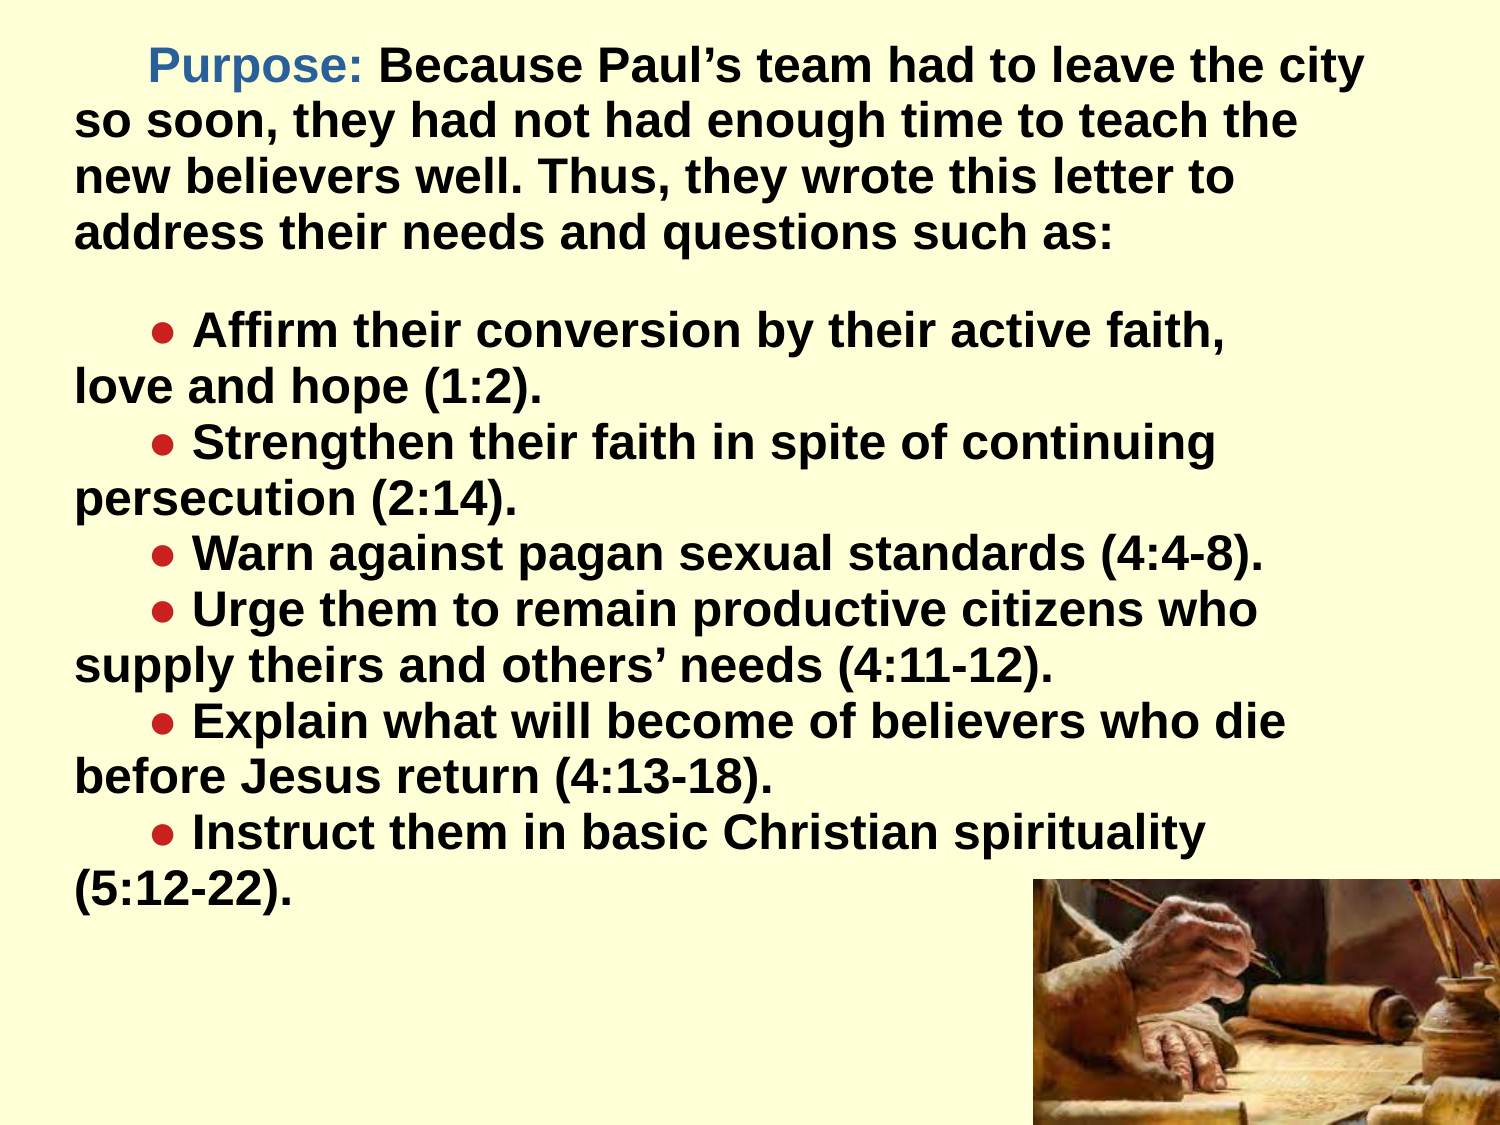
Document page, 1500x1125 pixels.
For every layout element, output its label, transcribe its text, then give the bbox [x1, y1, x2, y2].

picture [1033, 879, 1500, 1125]
text_box ● Affirm their conversion by their active faith, love and hope (1:2). ● Strengthen their faith in spite of continuing persecution (2:14). ● Warn against pagan sexual standards (4:4-8). ● Urge them to remain productive citizens who supply theirs and others’ needs (4:11-12). ● Explain what will become of believers who die before Jesus return (4:13-18). ● Instruct them in basic Christian spirituality (5:12-22). [59, 295, 1418, 924]
text_box Purpose: Because Paul’s team had to leave the city so soon, they had not had enough time to teach the new believers well. Thus, they wrote this letter to address their needs and questions such as: [59, 29, 1388, 268]
